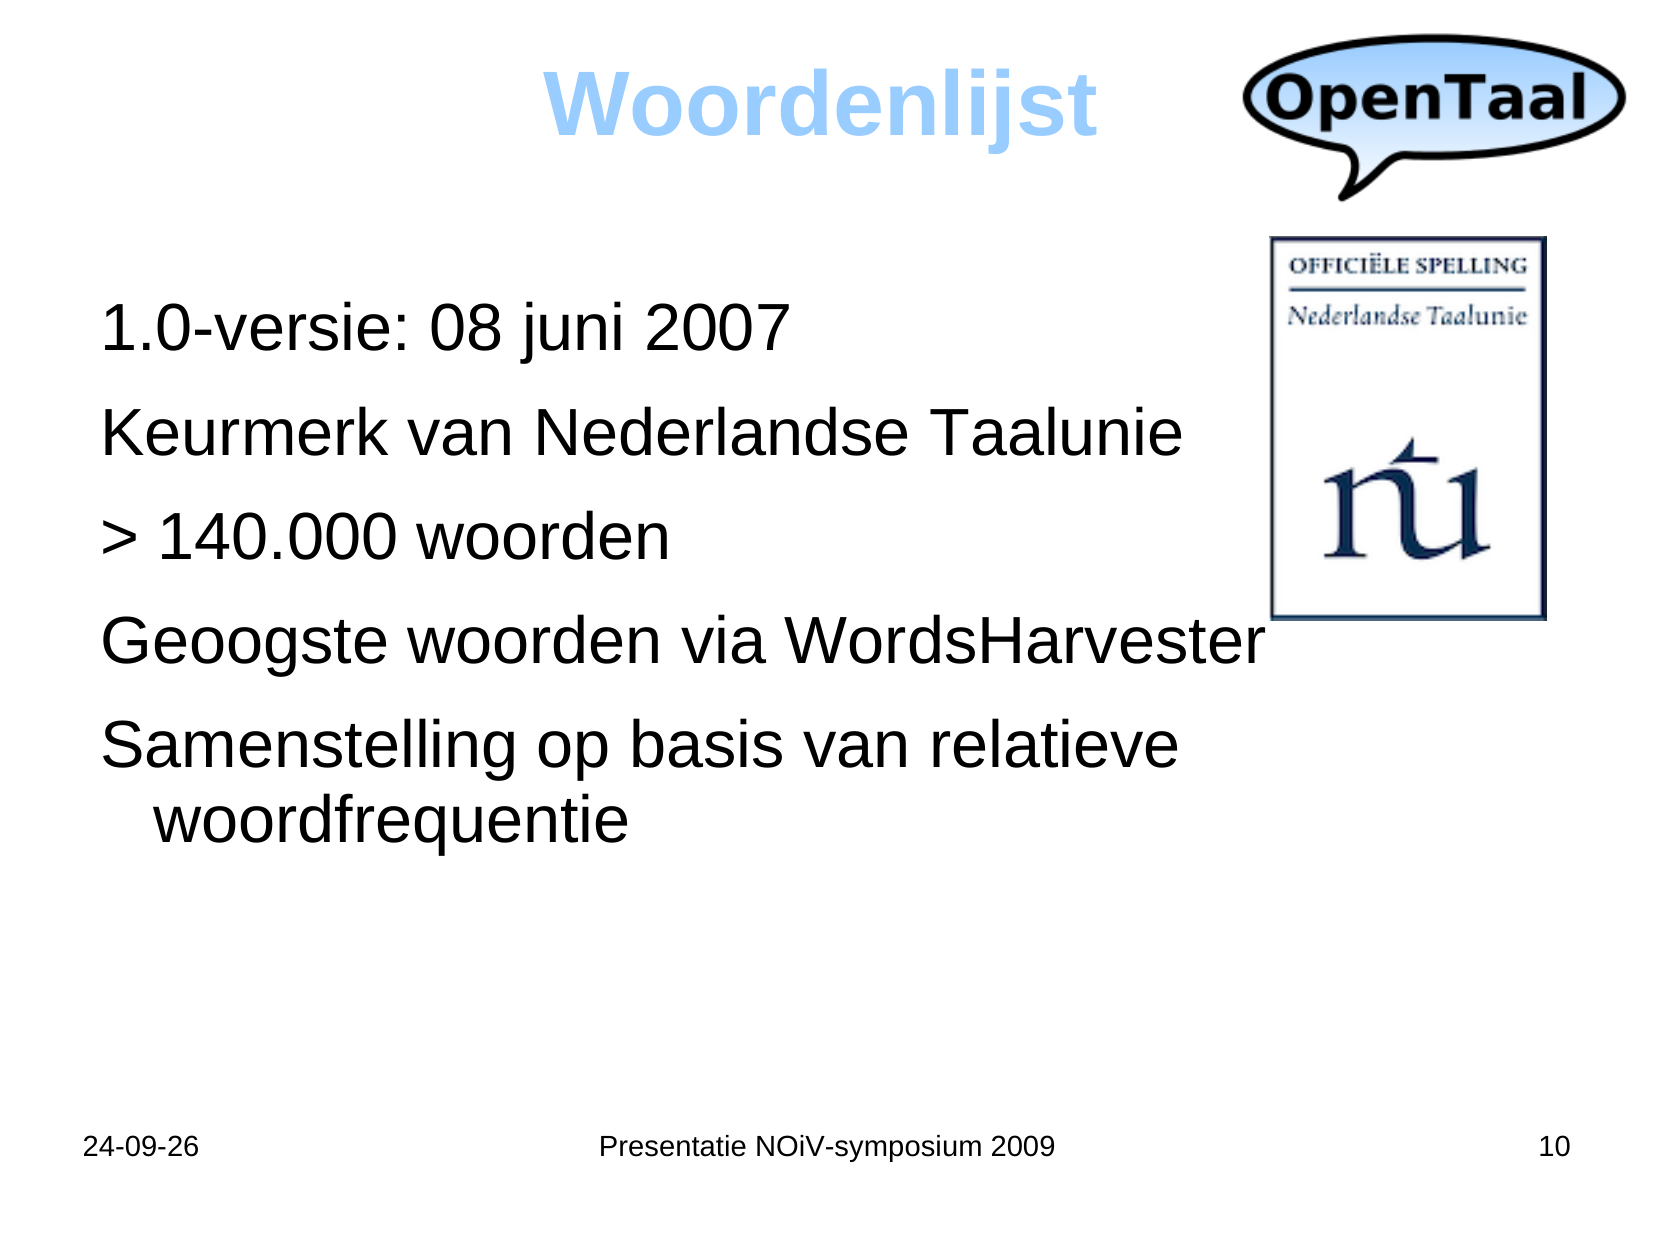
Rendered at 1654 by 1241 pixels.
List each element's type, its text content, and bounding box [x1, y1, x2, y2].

title Woordenlijst [76, 7, 1565, 200]
list 1.0-versie: 08 juni 2007 Keurmerk van Nederlandse Taalunie > 140.000 woorden Geoogste woorden via WordsHarvester Samenstelling op basis van relatieve woordfrequentie [82, 290, 1571, 1094]
picture [1269, 236, 1547, 621]
picture [1240, 29, 1631, 206]
